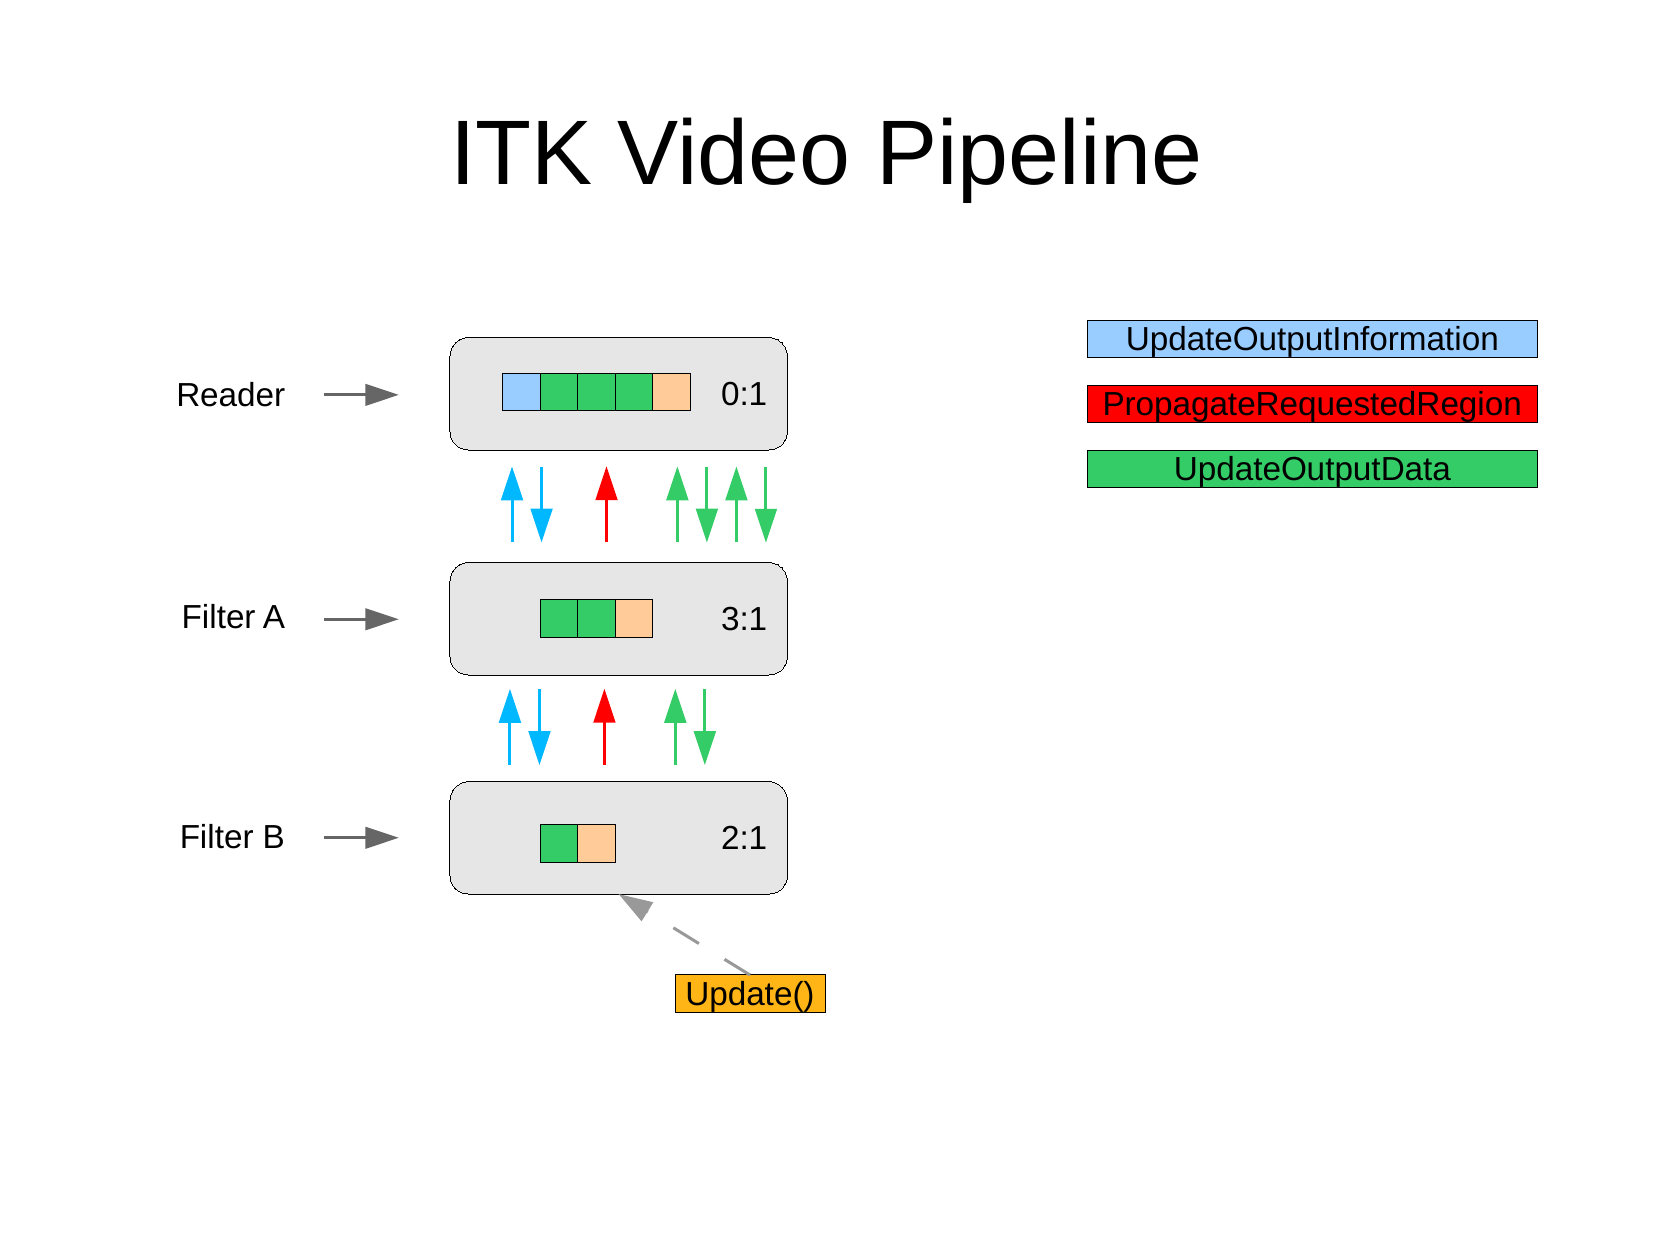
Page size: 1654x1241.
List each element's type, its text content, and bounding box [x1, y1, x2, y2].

text_box [502, 373, 691, 411]
title ITK Video Pipeline [82, 56, 1571, 250]
text_box 0:1 [449, 337, 788, 451]
text_box Reader [112, 369, 301, 422]
text_box [540, 824, 616, 863]
text_box 3:1 [449, 562, 788, 676]
text_box UpdateOutputInformation [1087, 320, 1538, 358]
text_box UpdateOutputData [1087, 450, 1538, 488]
text_box Filter A [112, 591, 301, 644]
text_box Filter B [112, 810, 301, 863]
text_box Update() [675, 974, 826, 1013]
text_box 2:1 [449, 781, 788, 895]
text_box [540, 599, 653, 638]
text_box PropagateRequestedRegion [1087, 385, 1538, 423]
